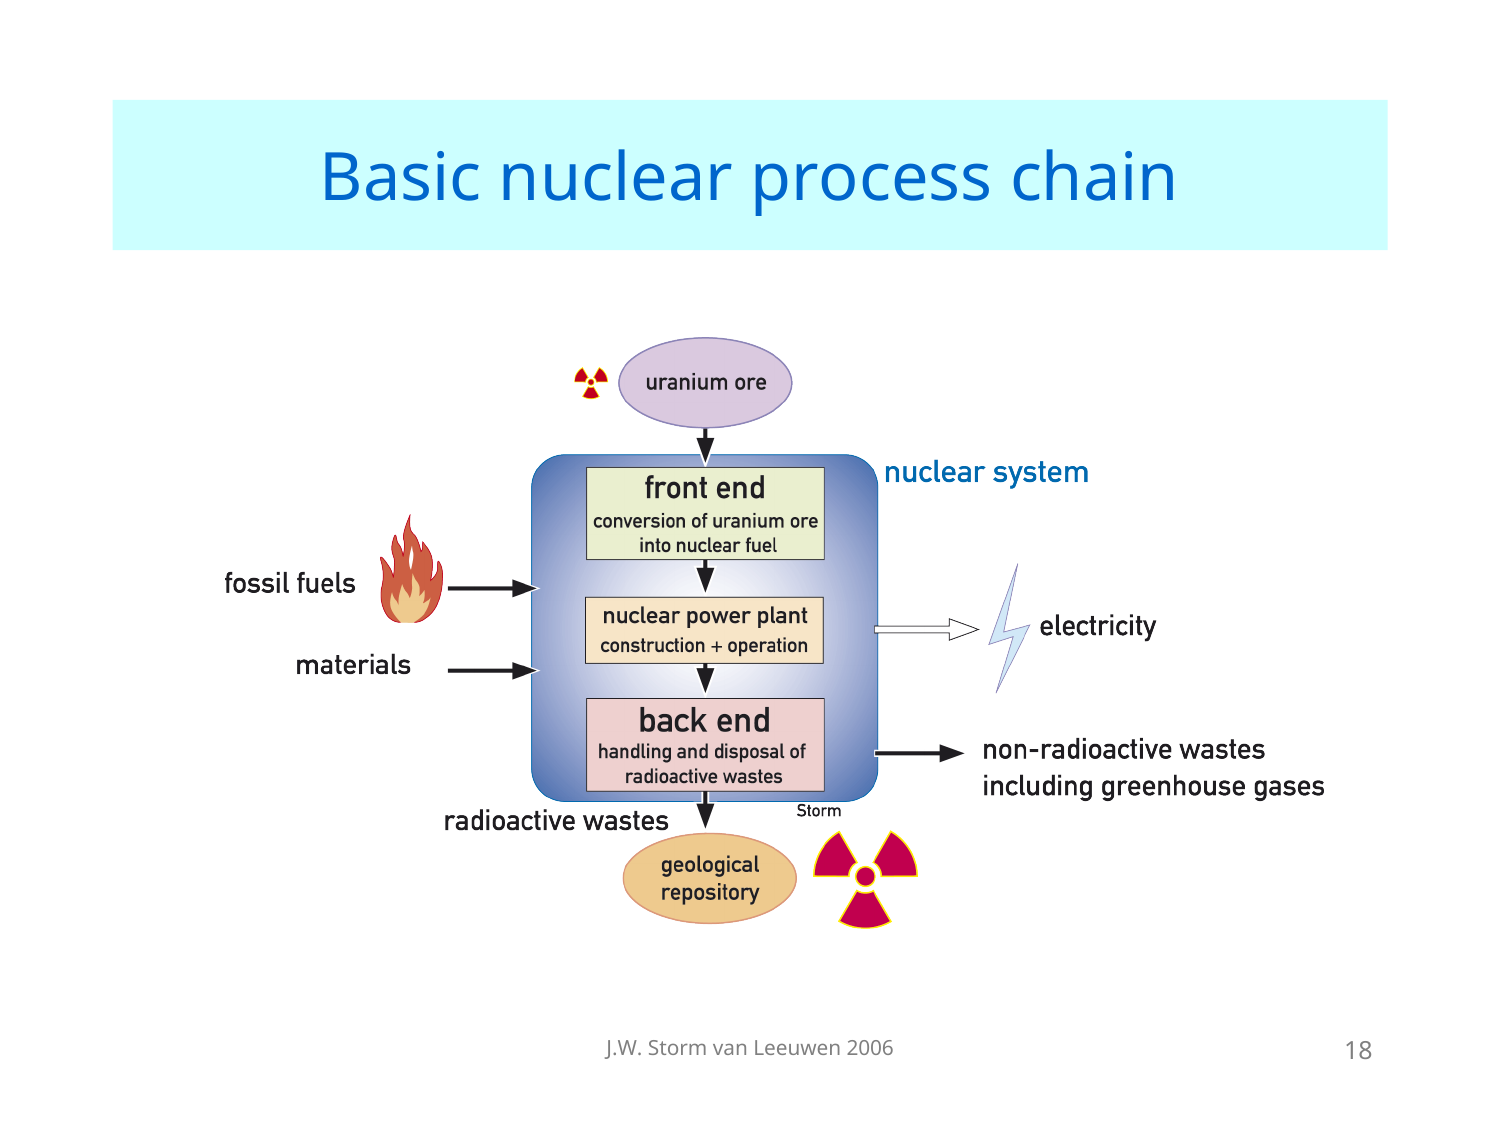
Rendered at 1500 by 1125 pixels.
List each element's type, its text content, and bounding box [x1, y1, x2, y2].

picture [225, 337, 1324, 929]
title Basic nuclear process chain [112, 99, 1388, 251]
